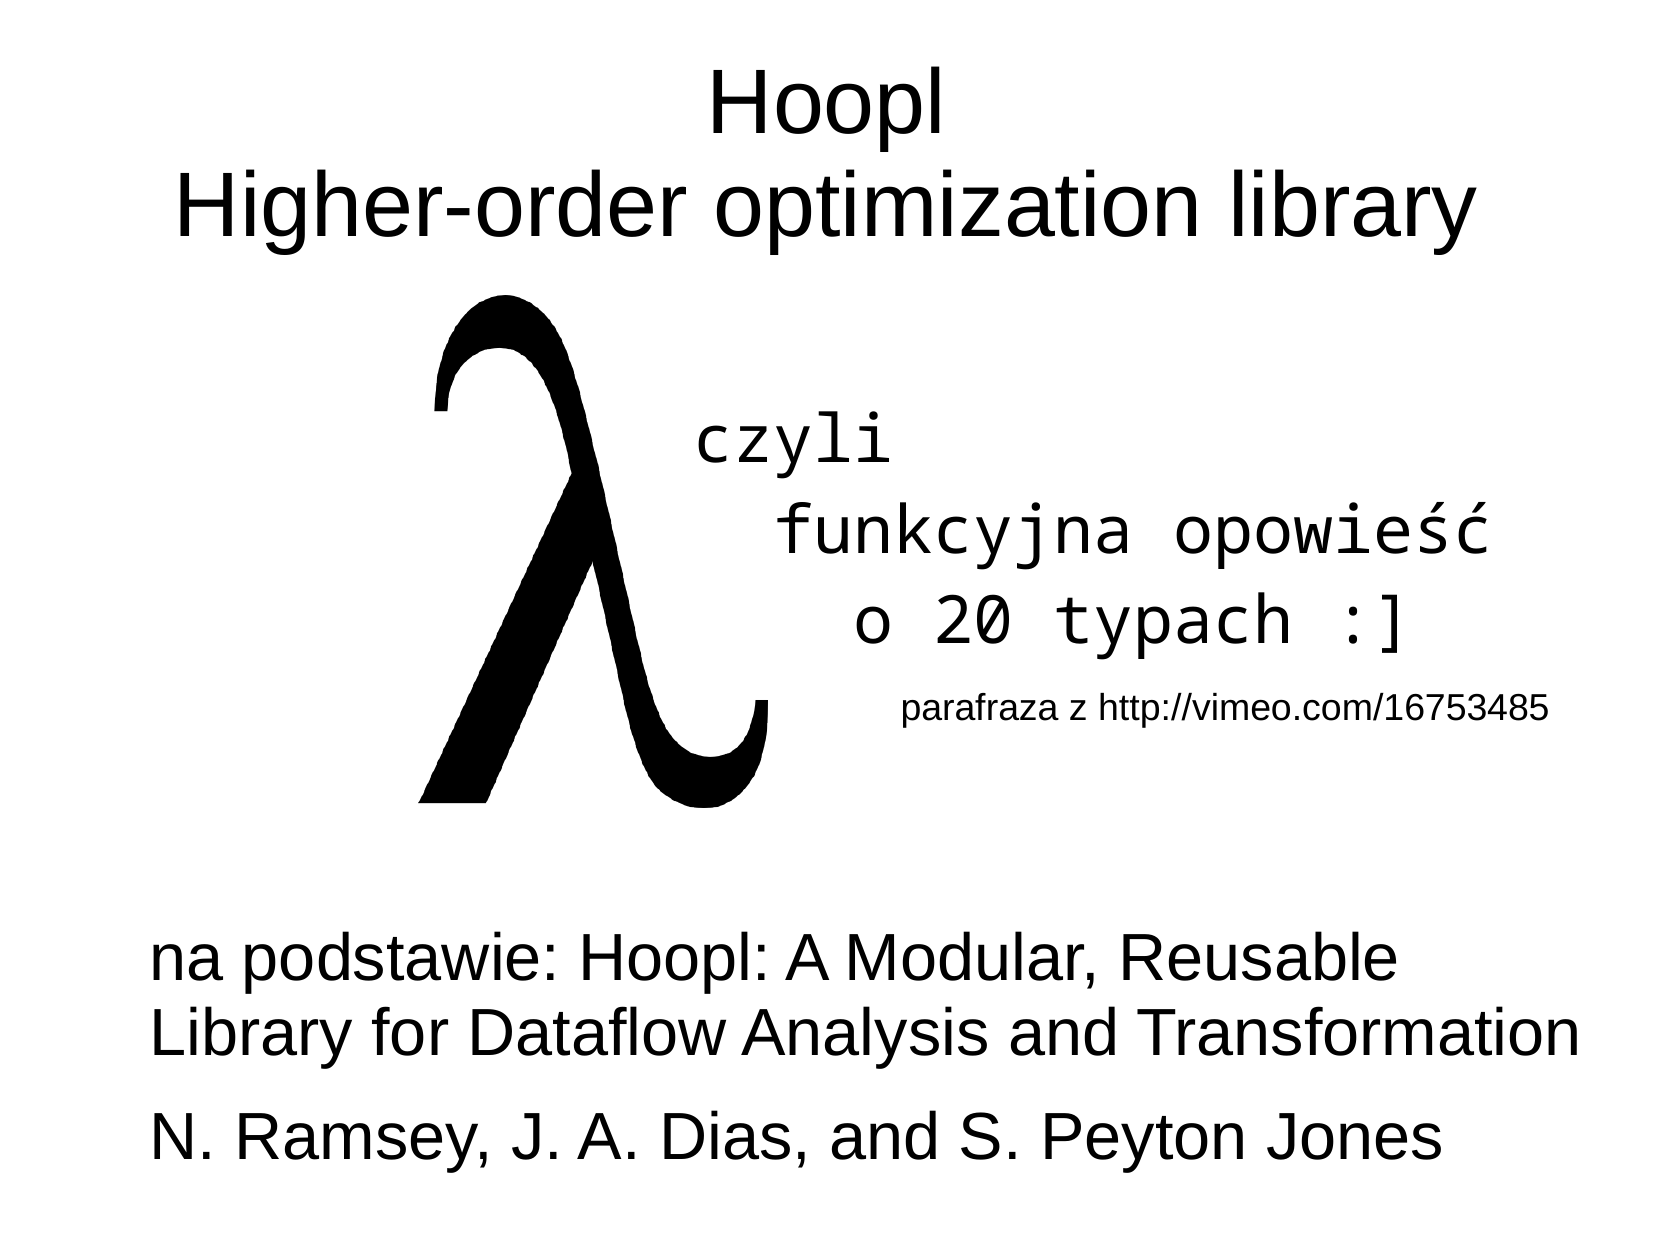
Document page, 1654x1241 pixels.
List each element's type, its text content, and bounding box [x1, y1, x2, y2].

list na podstawie: Hoopl: A Modular, Reusable Library for Dataflow Analysis and Transformation N. Ramsey, J. A. Dias, and S. Peyton Jones [78, 294, 1595, 1182]
text_box czyli funkcyjna opowieść o 20 typach :] [679, 383, 1510, 650]
picture [418, 295, 768, 808]
title Hoopl Higher-order optimization library [82, 49, 1571, 257]
text_box parafraza z http://vimeo.com/16753485 [885, 679, 1566, 736]
